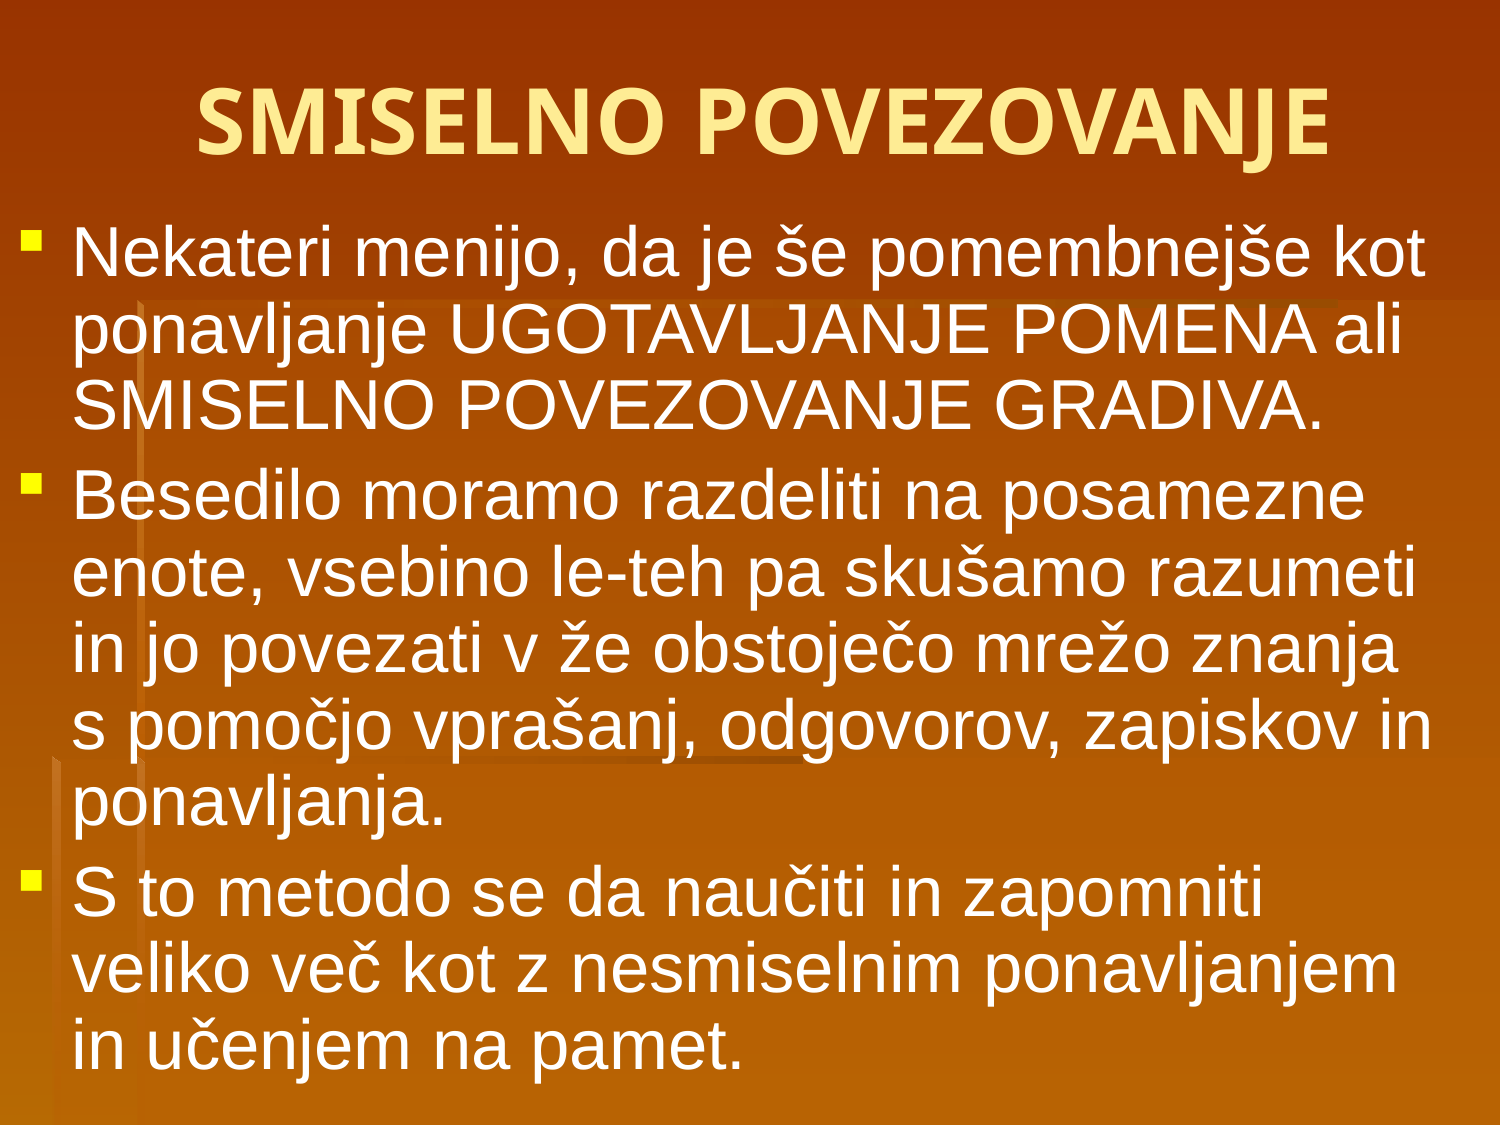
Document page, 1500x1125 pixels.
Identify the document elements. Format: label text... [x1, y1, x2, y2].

list Nekateri menijo, da je še pomembnejše kot ponavljanje UGOTAVLJANJE POMENA ali SMISELNO POVEZOVANJE GRADIVA. Besedilo moramo razdeliti na posamezne enote, vsebino le-teh pa skušamo razumeti in jo povezati v že obstoječo mrežo znanja s pomočjo vprašanj, odgovorov, zapiskov in ponavljanja. S to metodo se da naučiti in zapomniti veliko več kot z nesmiselnim ponavljanjem in učenjem na pamet. [0, 208, 1459, 1125]
title SMISELNO POVEZOVANJE [76, 0, 1453, 208]
